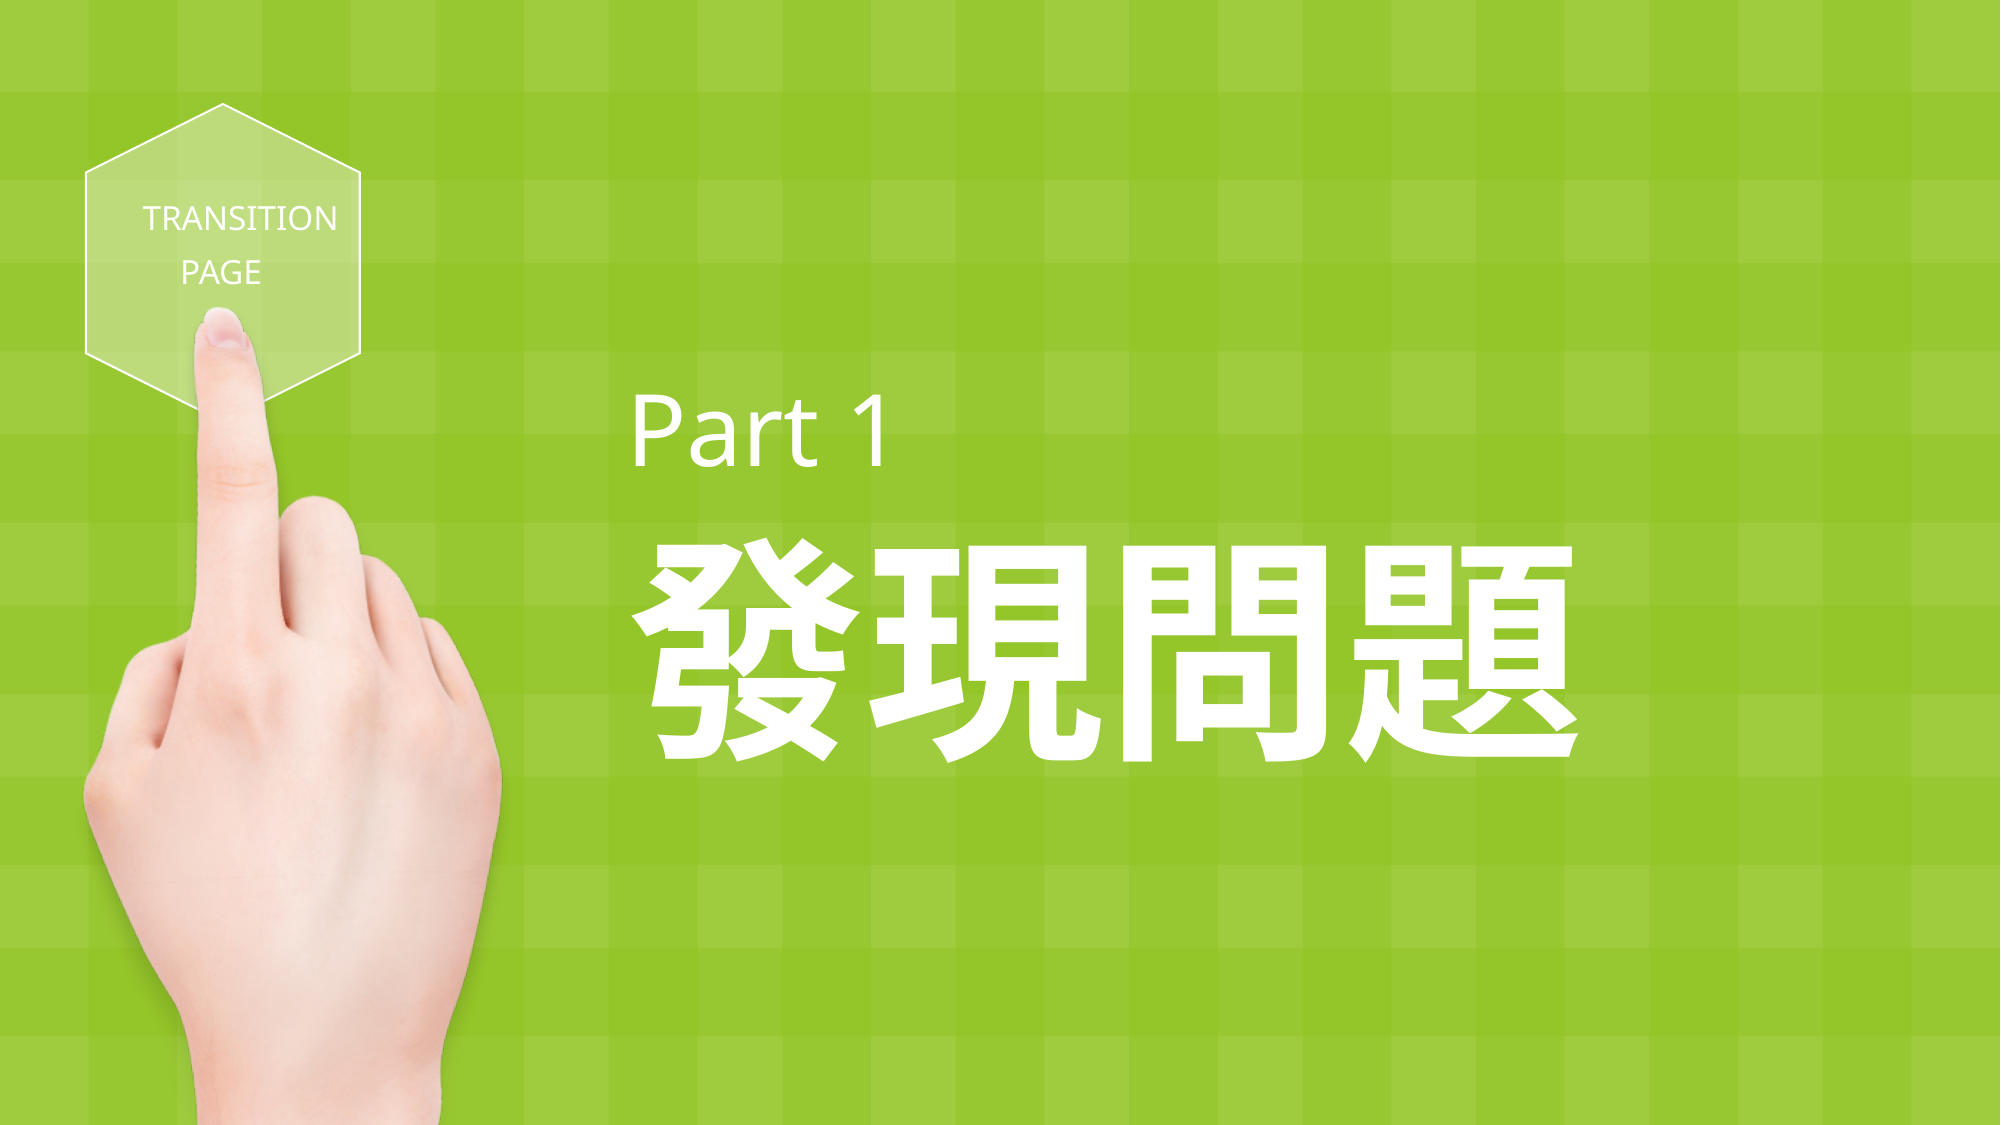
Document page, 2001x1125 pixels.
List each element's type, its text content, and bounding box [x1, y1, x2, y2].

text_box 發現問題 [611, 491, 1610, 798]
text_box Part 1 [611, 359, 911, 491]
text_box TRANSITION PAGE [78, 150, 372, 299]
